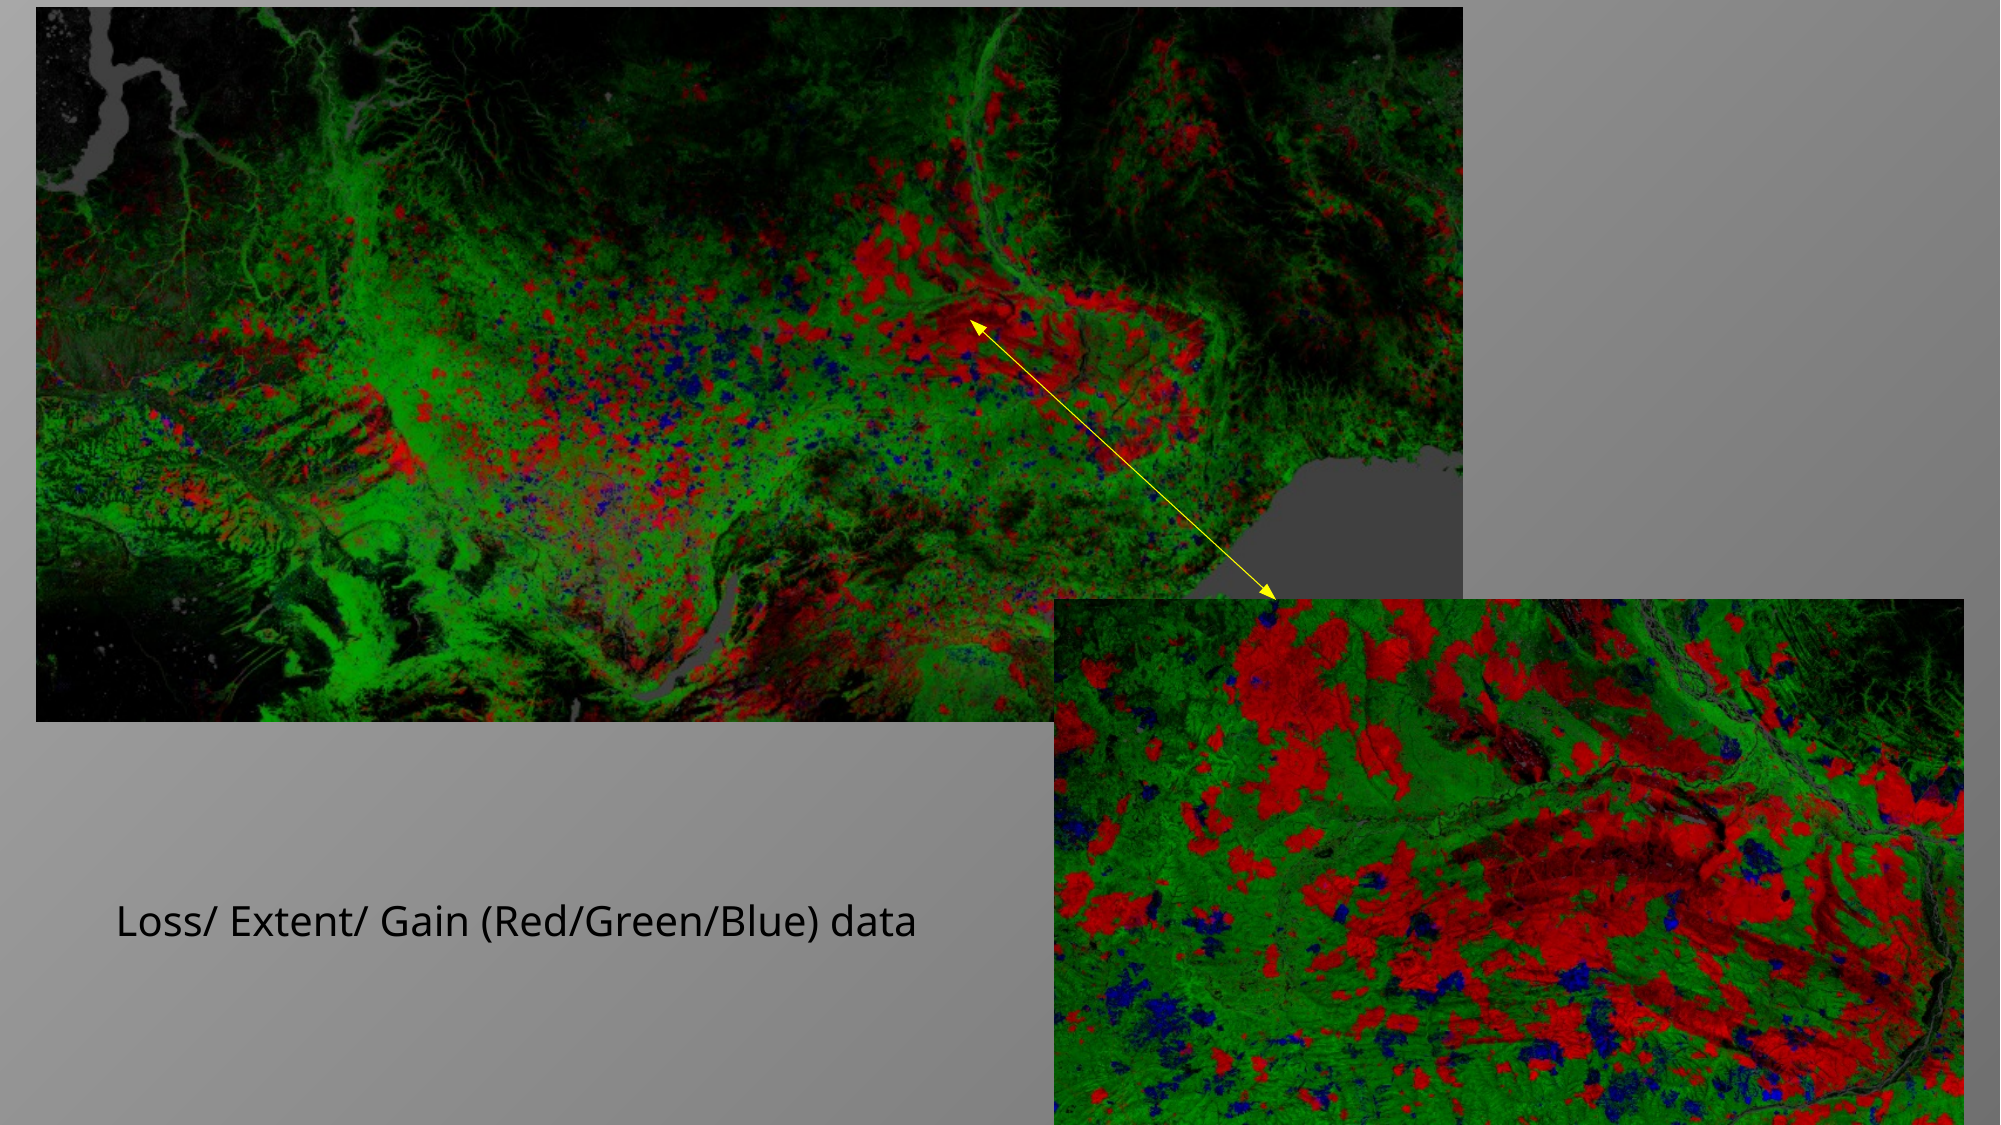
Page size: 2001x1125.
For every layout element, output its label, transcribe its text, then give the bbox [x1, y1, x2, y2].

title Loss/ Extent/ Gain (Red/Green/Blue) data [100, 814, 1054, 1032]
picture [36, 7, 1964, 1125]
